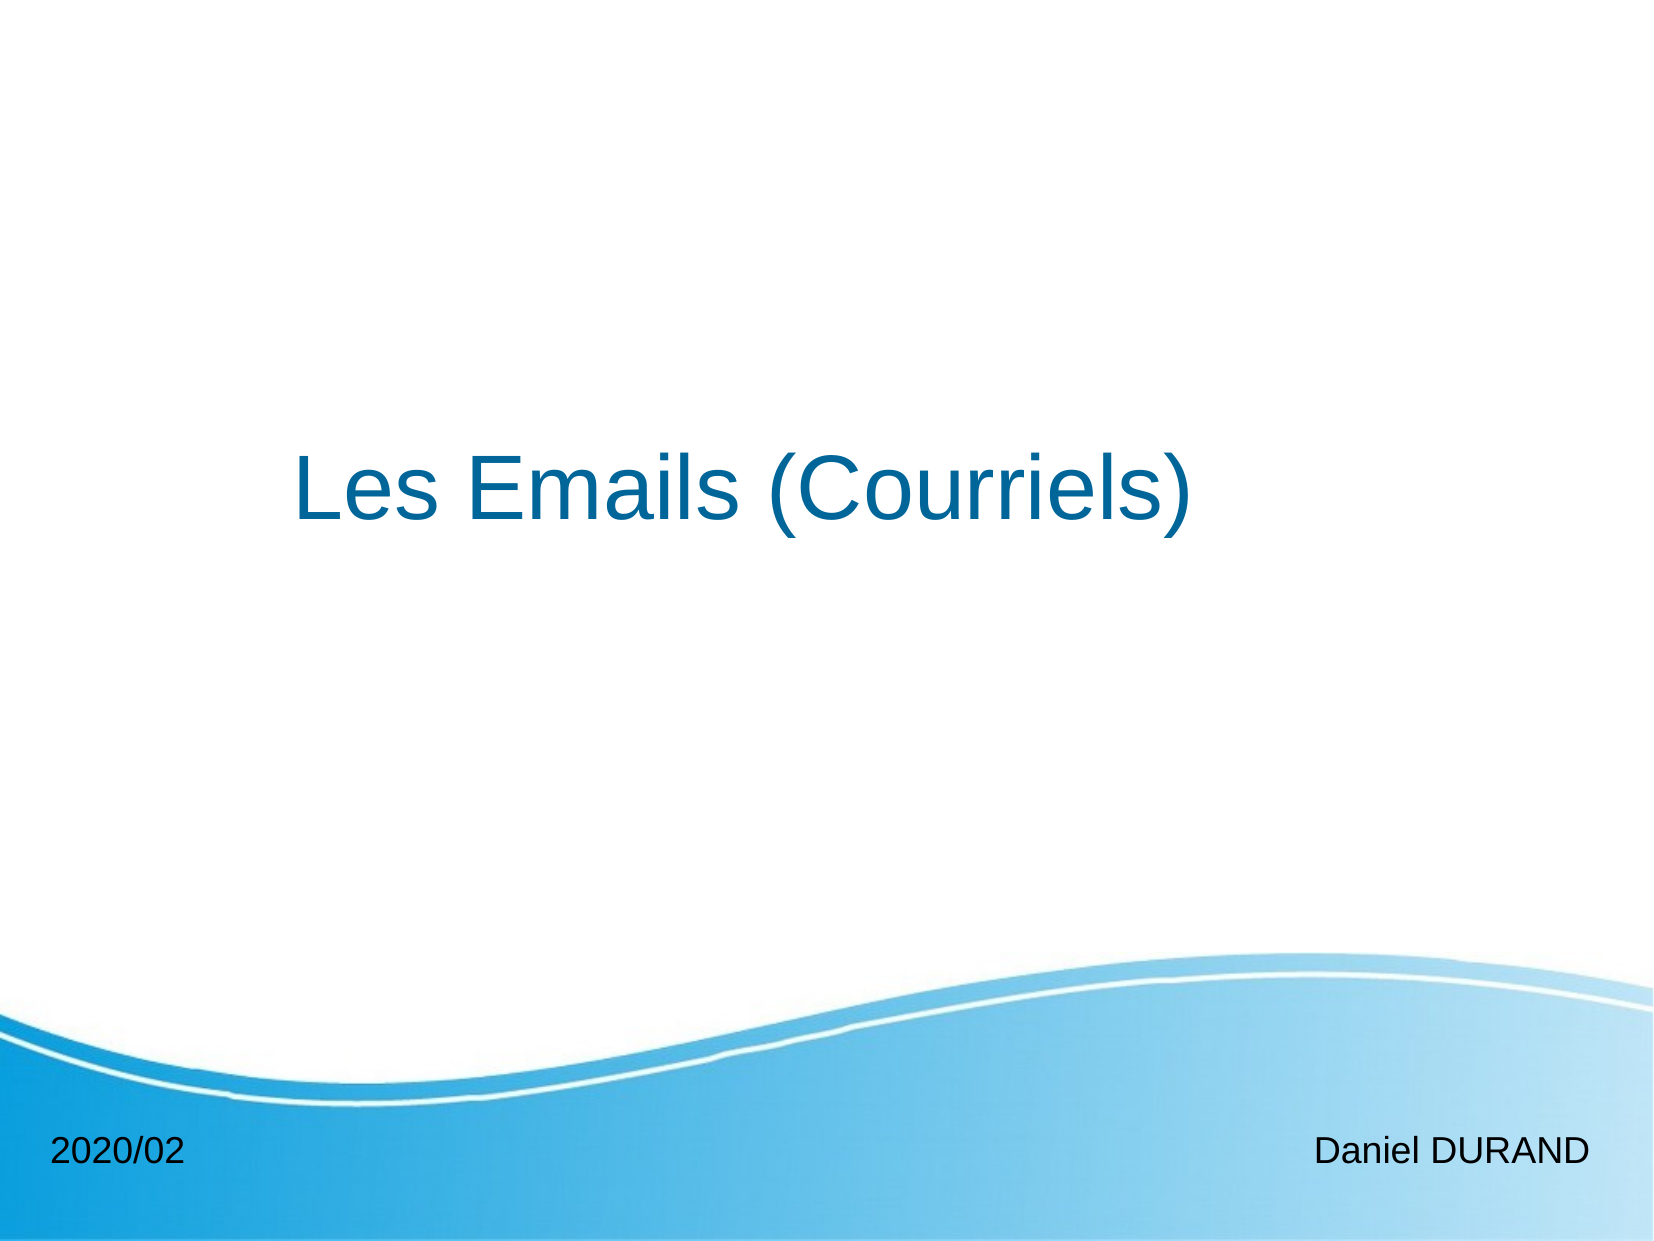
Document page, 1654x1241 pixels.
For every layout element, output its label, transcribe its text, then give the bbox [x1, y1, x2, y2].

picture [0, 952, 1654, 1241]
title Les Emails (Courriels) [0, 384, 1489, 592]
text_box 2020/02 [35, 1122, 249, 1179]
text_box Daniel DURAND [1299, 1122, 1607, 1179]
